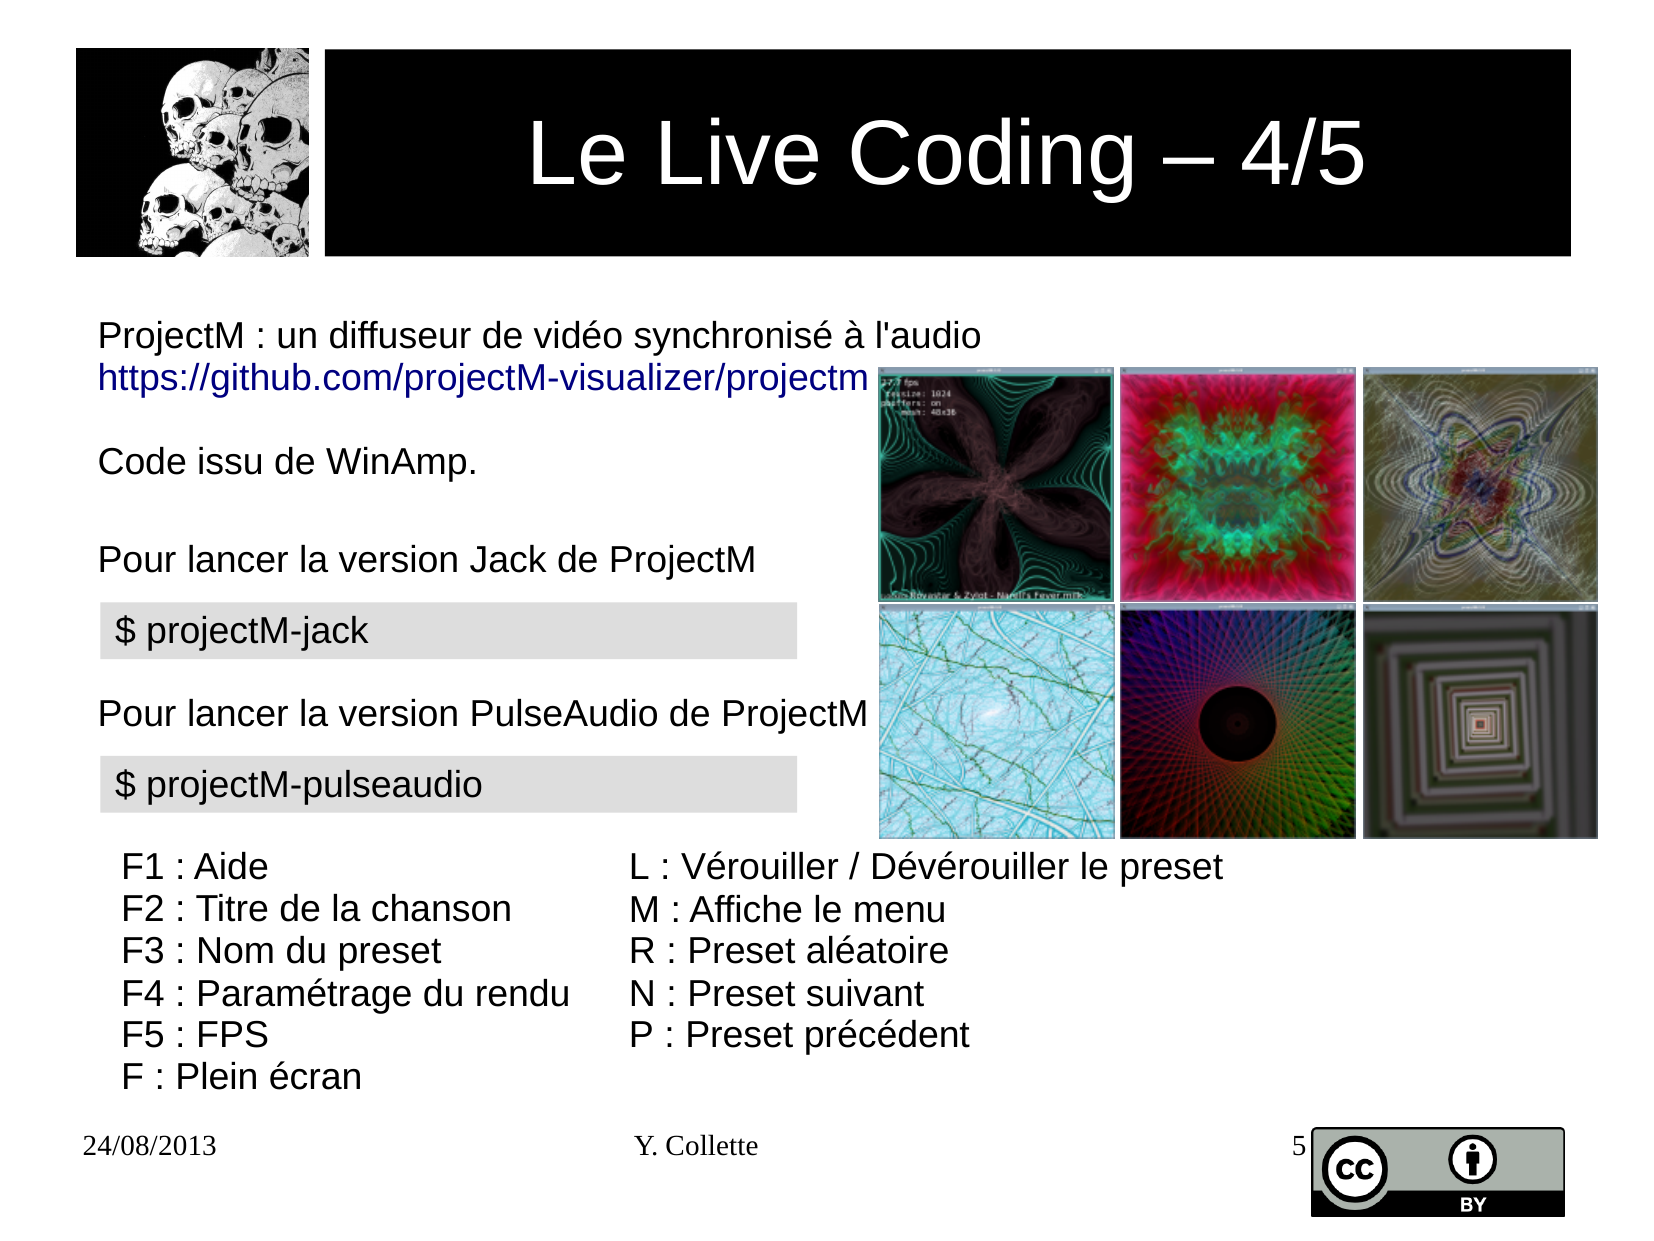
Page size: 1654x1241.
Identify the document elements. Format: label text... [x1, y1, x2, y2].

picture [1363, 367, 1598, 603]
text_box $ projectM-pulseaudio [100, 755, 798, 813]
text_box F1 : Aide F2 : Titre de la chanson F3 : Nom du preset F4 : Paramétrage du rendu F5 : FPS F : Plein écran [106, 838, 839, 1106]
text_box L : Vérouiller / Dévérouiller le preset M : Affiche le menu R : Preset aléatoire N : Preset suivant P : Preset précédent [614, 838, 1241, 1064]
text_box Pour lancer la version PulseAudio de ProjectM [82, 685, 892, 742]
picture [879, 604, 1115, 838]
text_box Pour lancer la version Jack de ProjectM [82, 531, 780, 589]
picture [1363, 604, 1598, 839]
picture [76, 48, 309, 257]
picture [1120, 367, 1356, 839]
title Le Live Coding – 4/5 [324, 49, 1571, 257]
picture [878, 367, 1114, 603]
text_box $ projectM-jack [100, 602, 798, 660]
text_box ProjectM : un diffuseur de vidéo synchronisé à l'audio https://github.com/projectM-visualizer/projectm Code issu de WinAmp. [82, 307, 1004, 490]
picture [1311, 1127, 1565, 1217]
